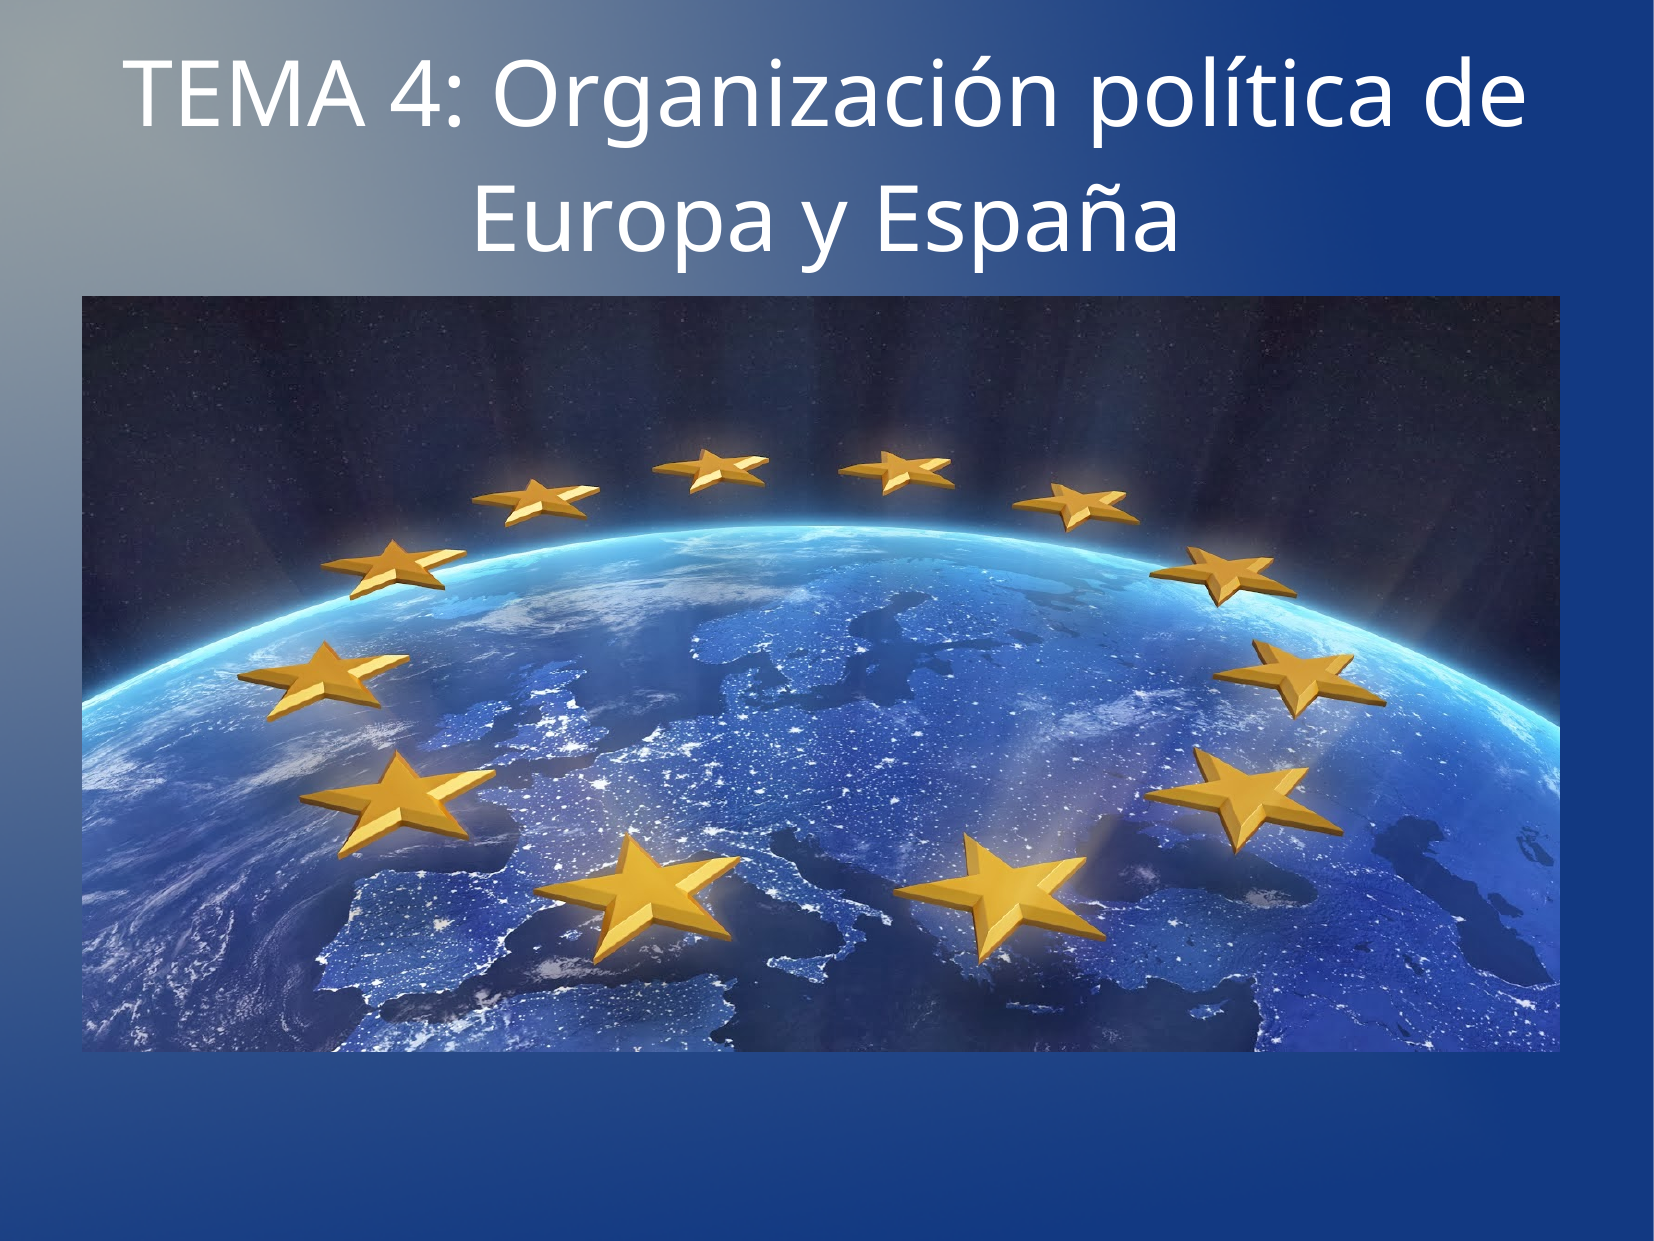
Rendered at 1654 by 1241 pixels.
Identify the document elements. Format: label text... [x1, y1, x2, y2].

title TEMA 4: Organización política de Europa y España [82, 49, 1571, 257]
picture [0, 0, 1654, 1241]
